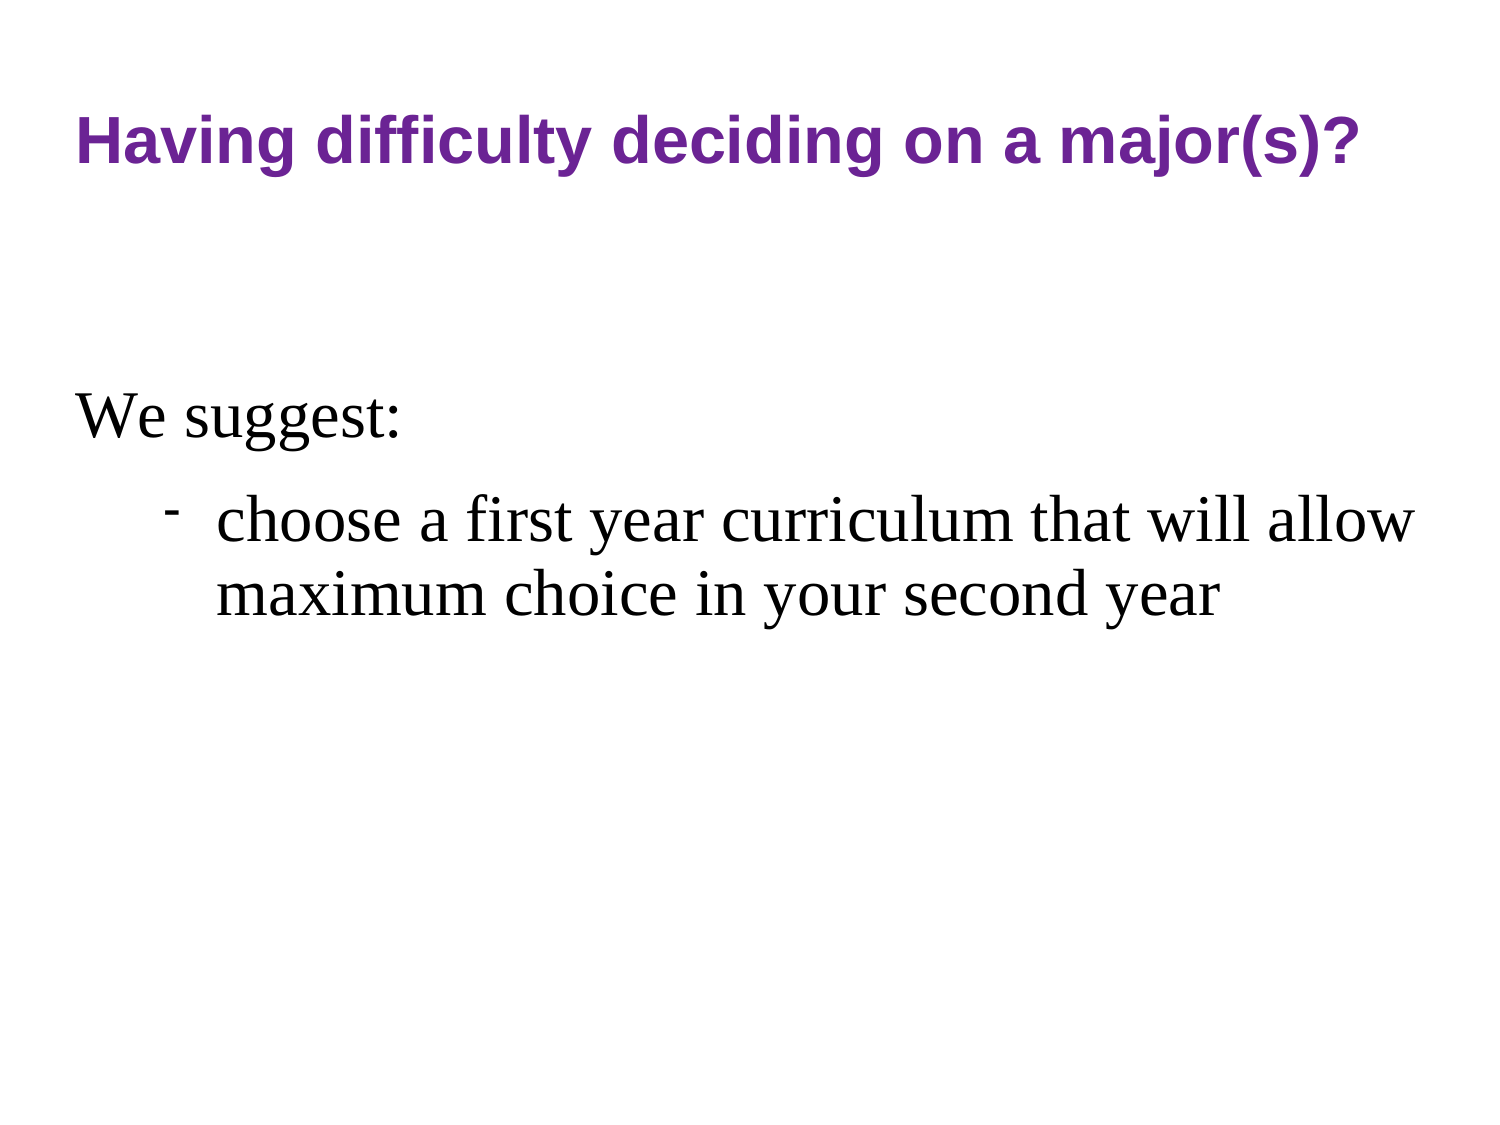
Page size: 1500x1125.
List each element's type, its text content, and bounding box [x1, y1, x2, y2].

list We suggest: choose a first year curriculum that will allow maximum choice in your second year [75, 263, 1426, 1003]
title Having difficulty deciding on a major(s)? [75, 44, 1426, 233]
